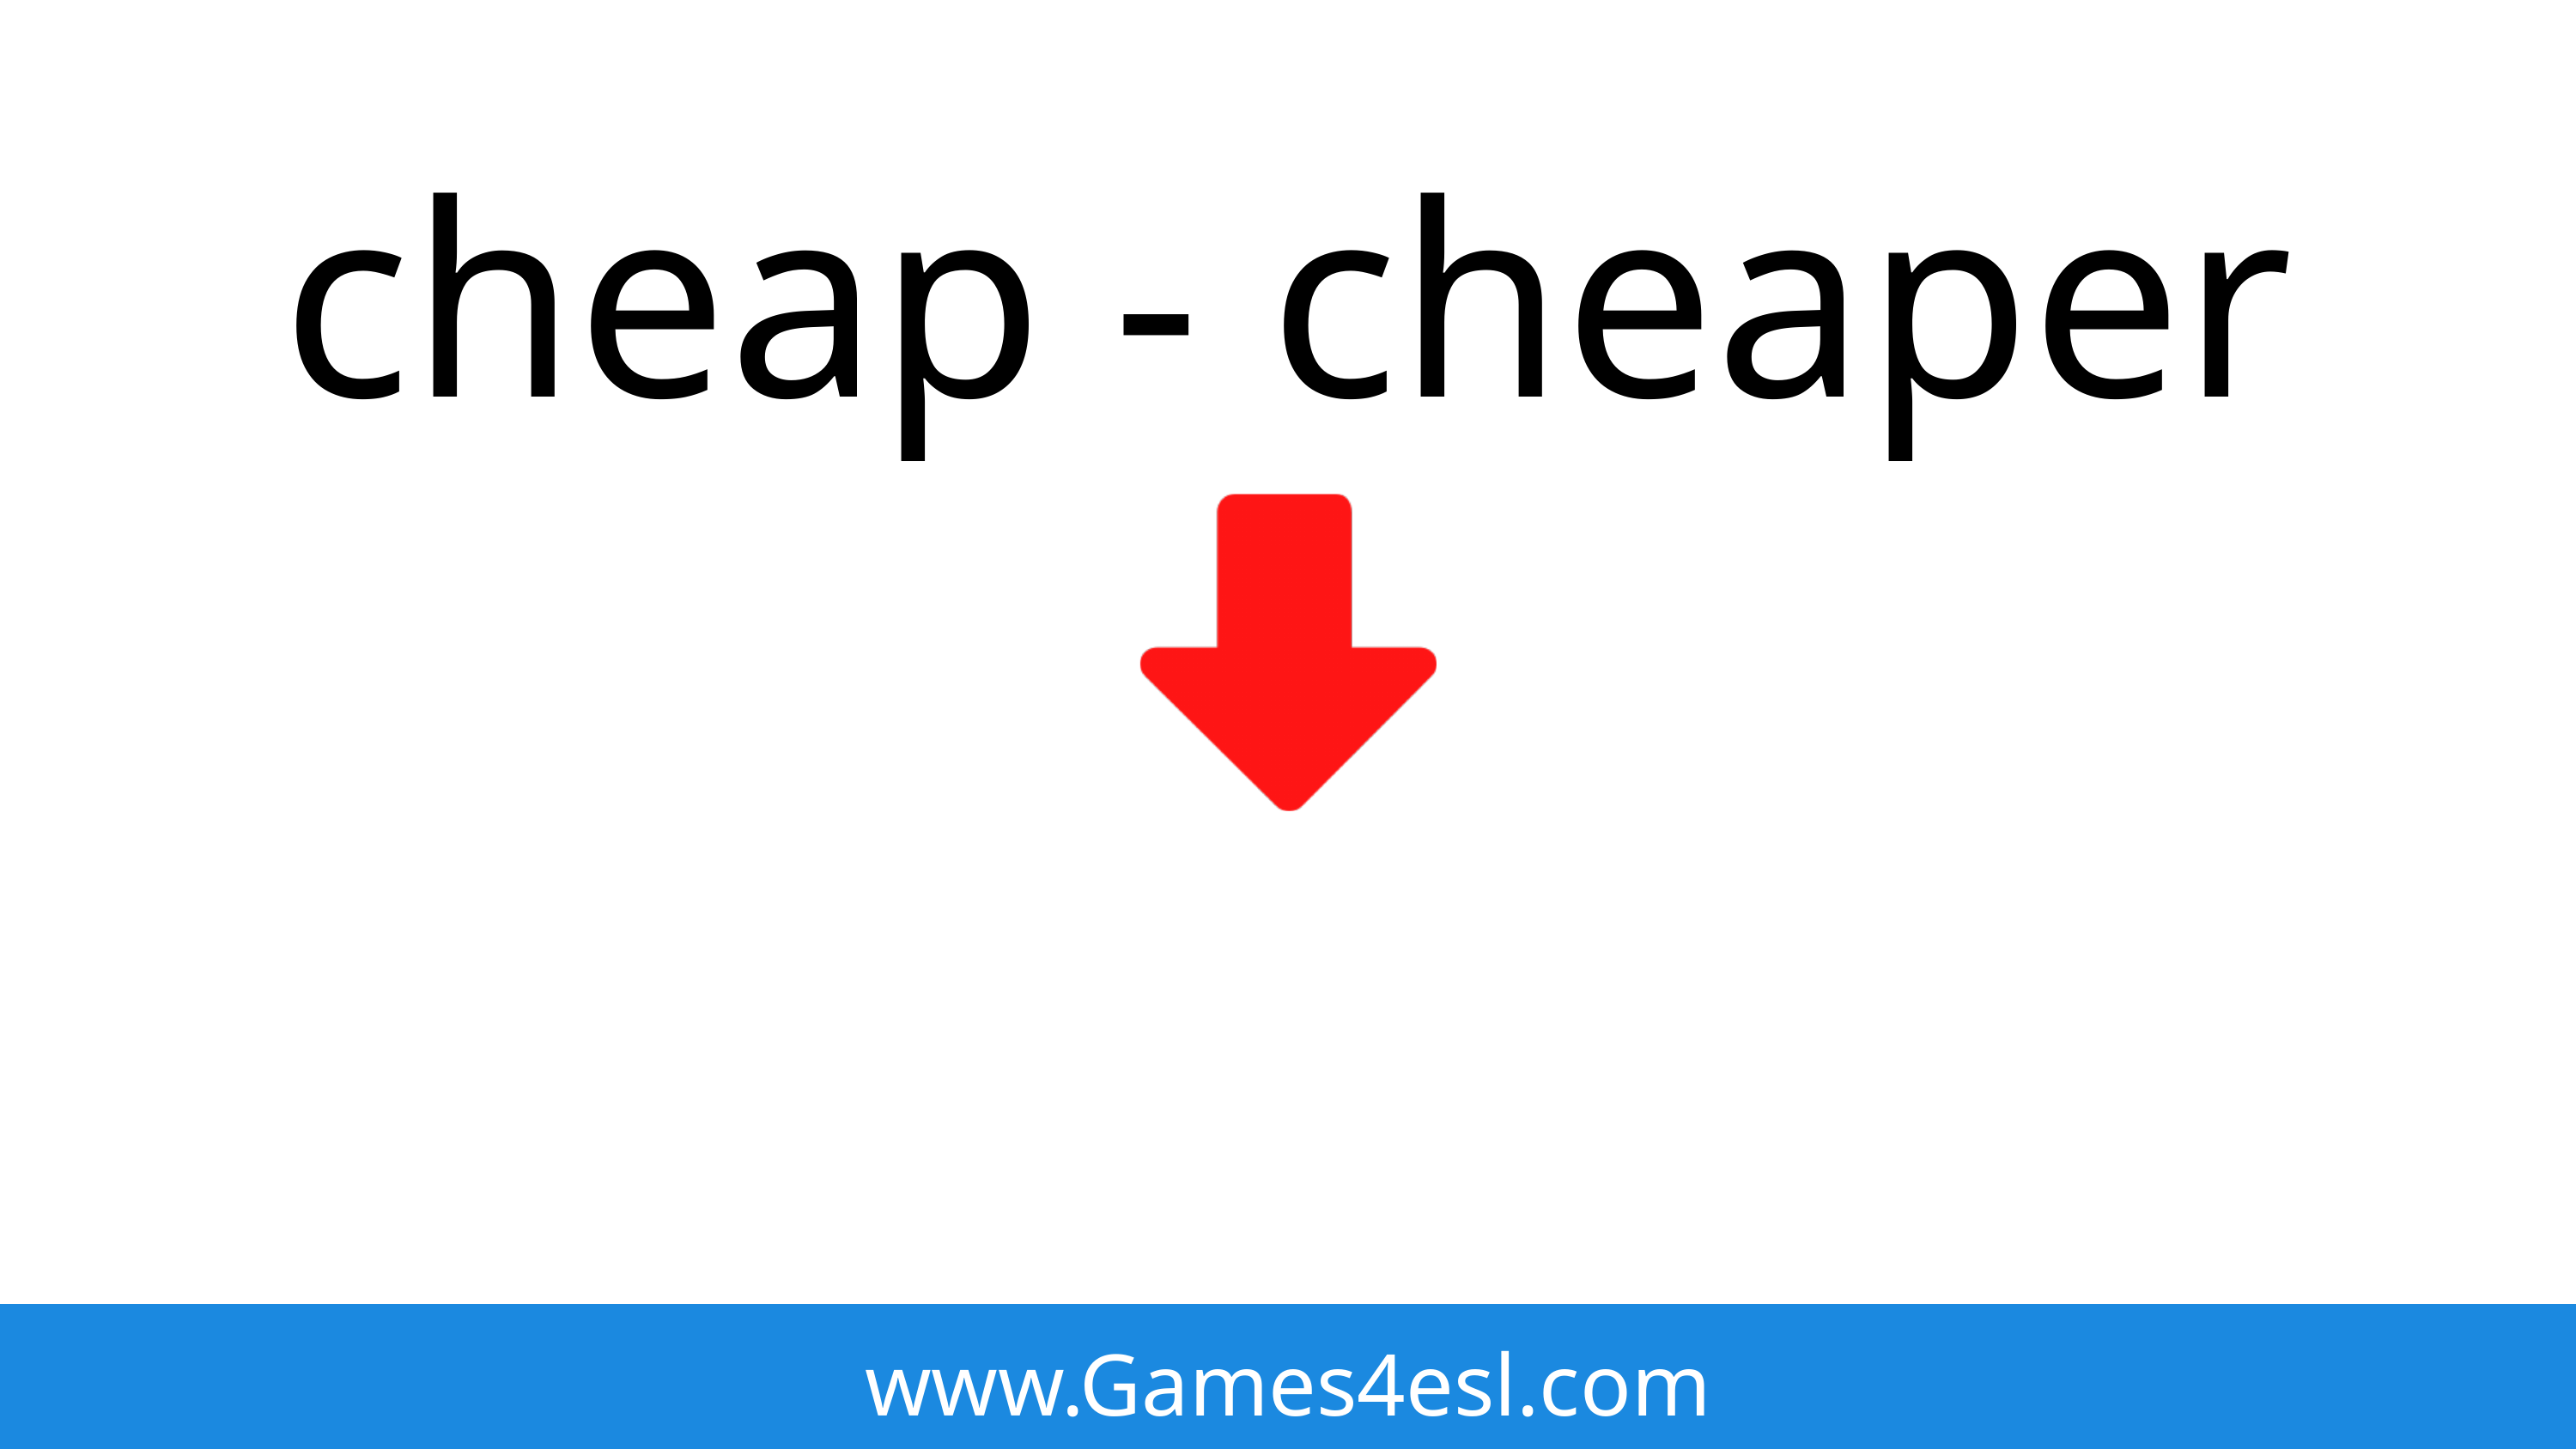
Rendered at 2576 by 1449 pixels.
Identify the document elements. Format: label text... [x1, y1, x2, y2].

picture [1139, 494, 1437, 811]
text_box [0, 1304, 2576, 1449]
text_box www.Games4esl.com [842, 1314, 1734, 1426]
text_box cheap - cheaper [230, 75, 2346, 436]
